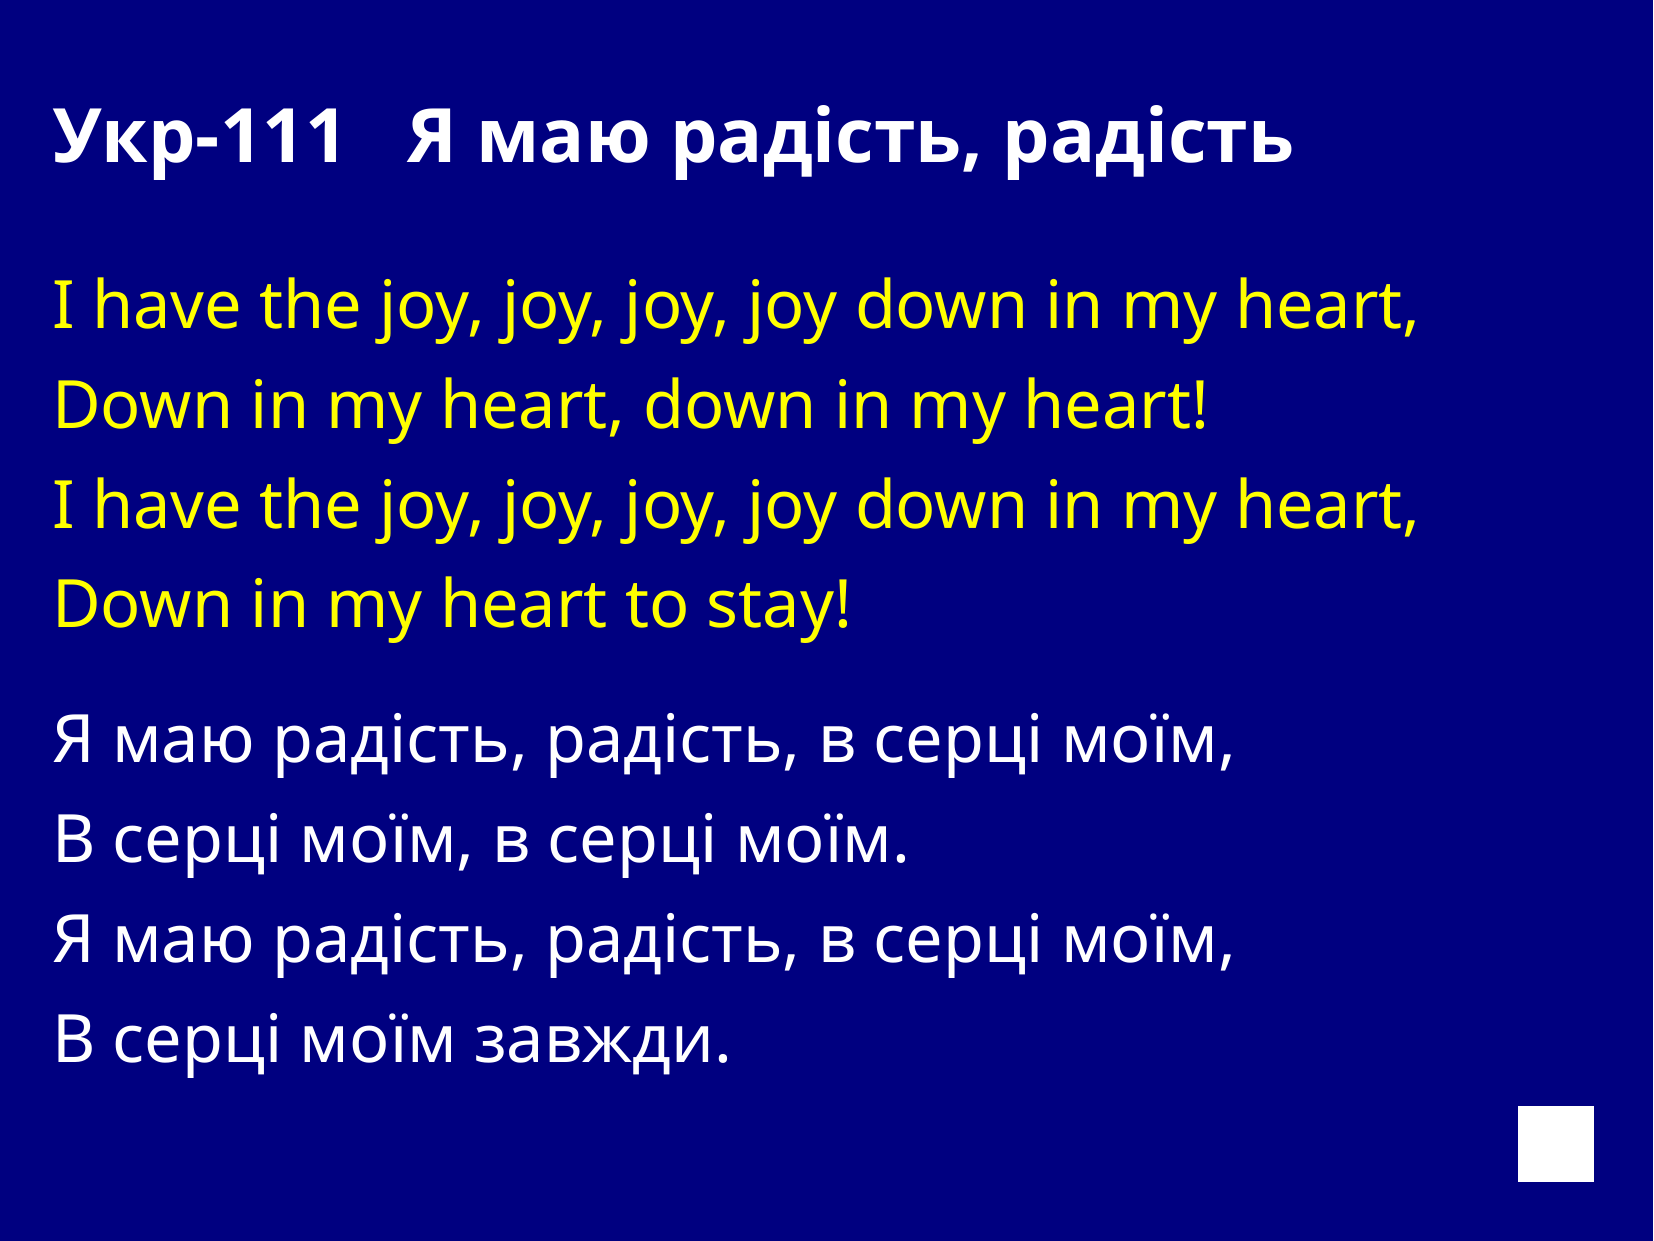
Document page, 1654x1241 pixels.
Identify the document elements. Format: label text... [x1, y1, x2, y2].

text_box I have the joy, joy, joy, joy down in my heart, Down in my heart, down in my heart! I have the joy, joy, joy, joy down in my heart, Down in my heart to stay! [37, 150, 1651, 638]
text_box [1518, 1106, 1594, 1182]
text_box Укр-111 Я маю радість, радість [37, 75, 1576, 188]
text_box Я маю радість, радість, в серці моїм, В серці моїм, в серці моїм. Я маю радість, радість, в серці моїм, В серці моїм завжди. [37, 675, 1576, 1163]
